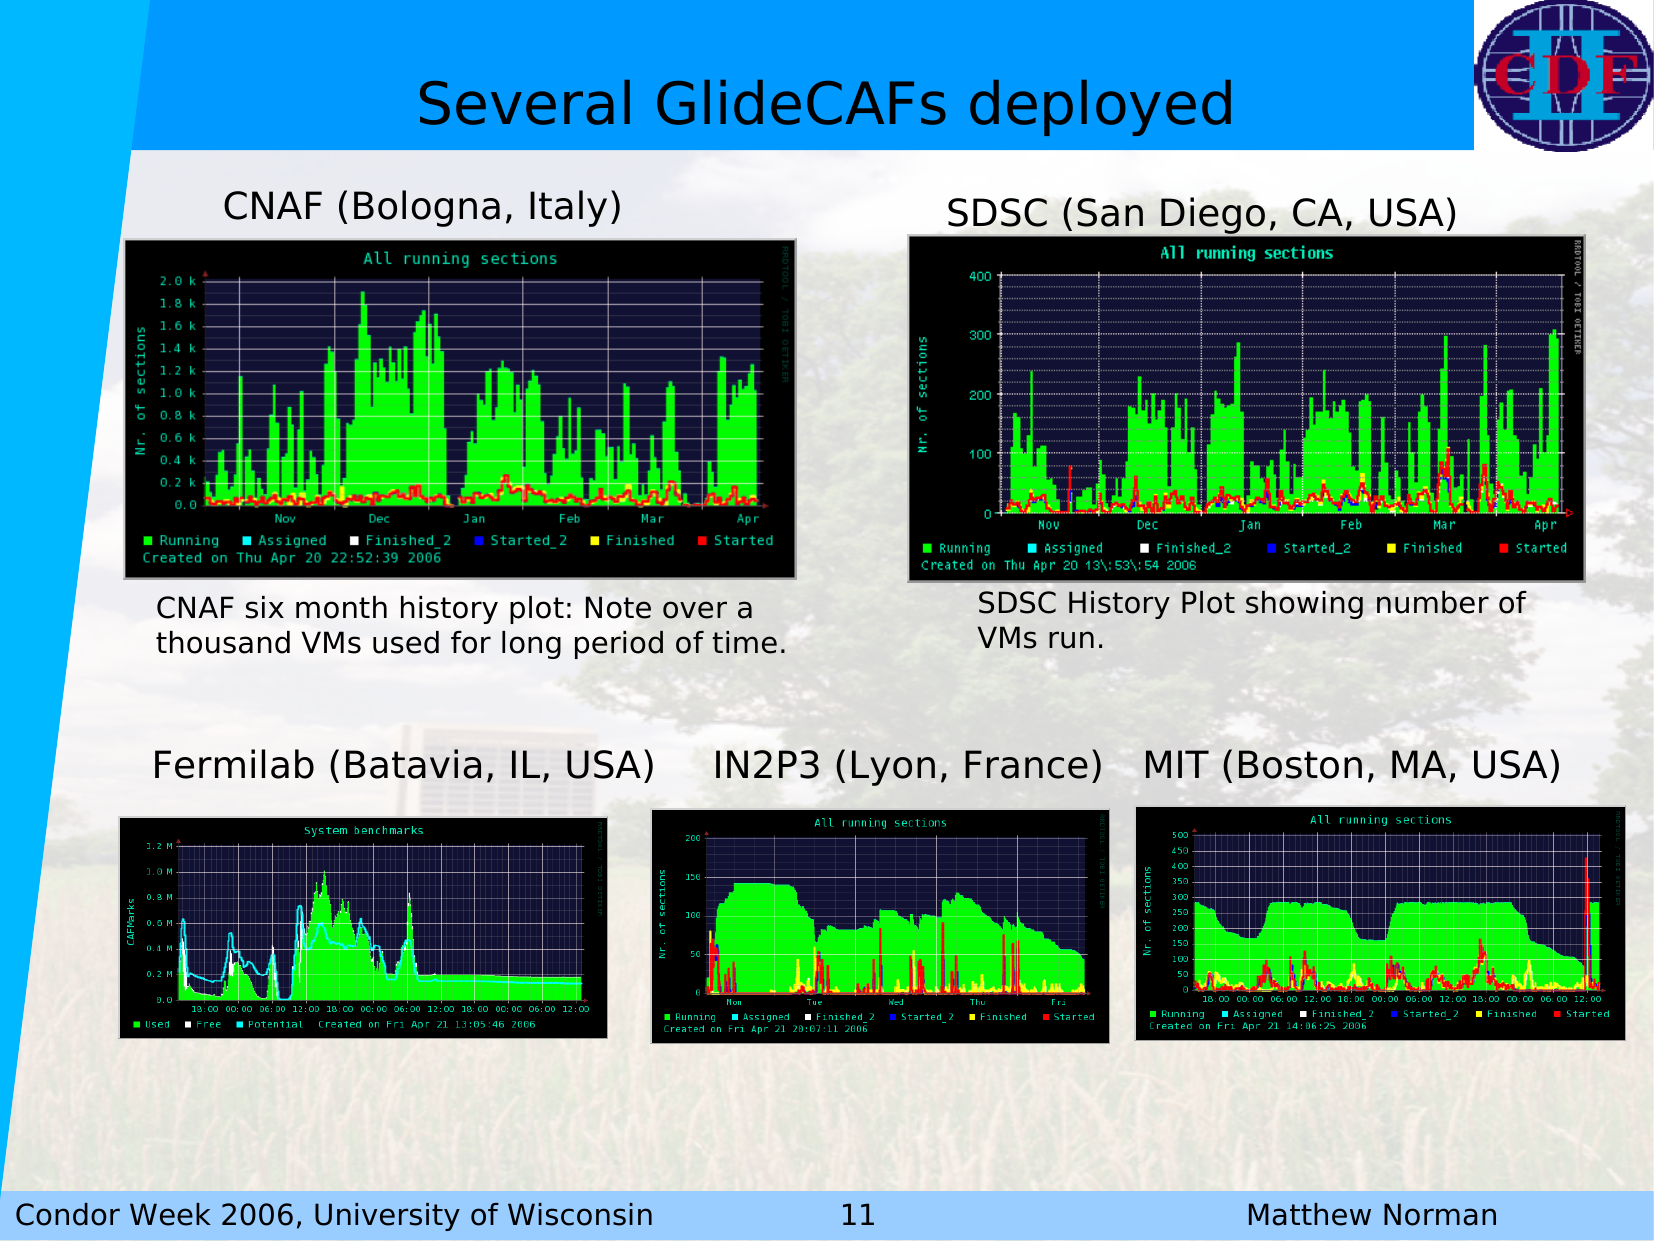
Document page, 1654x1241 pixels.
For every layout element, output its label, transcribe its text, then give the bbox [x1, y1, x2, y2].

text_box IN2P3 (Lyon, France) [697, 736, 1112, 796]
text_box CNAF six month history plot: Note over a thousand VMs used for long period of time. [141, 584, 845, 668]
picture [650, 808, 1110, 1044]
picture [123, 238, 797, 580]
text_box Several GlideCAFs deployed [303, 63, 1350, 146]
picture [118, 816, 608, 1039]
text_box SDSC (San Diego, CA, USA) [931, 183, 1463, 234]
picture [1134, 805, 1626, 1041]
text_box MIT (Boston, MA, USA) [1127, 736, 1569, 796]
text_box SDSC History Plot showing number of VMs run. [962, 579, 1588, 663]
text_box Fermilab (Batavia, IL, USA) [136, 736, 661, 796]
picture [1474, 0, 1654, 152]
picture [907, 234, 1586, 583]
text_box CNAF (Bologna, Italy) [207, 177, 630, 236]
